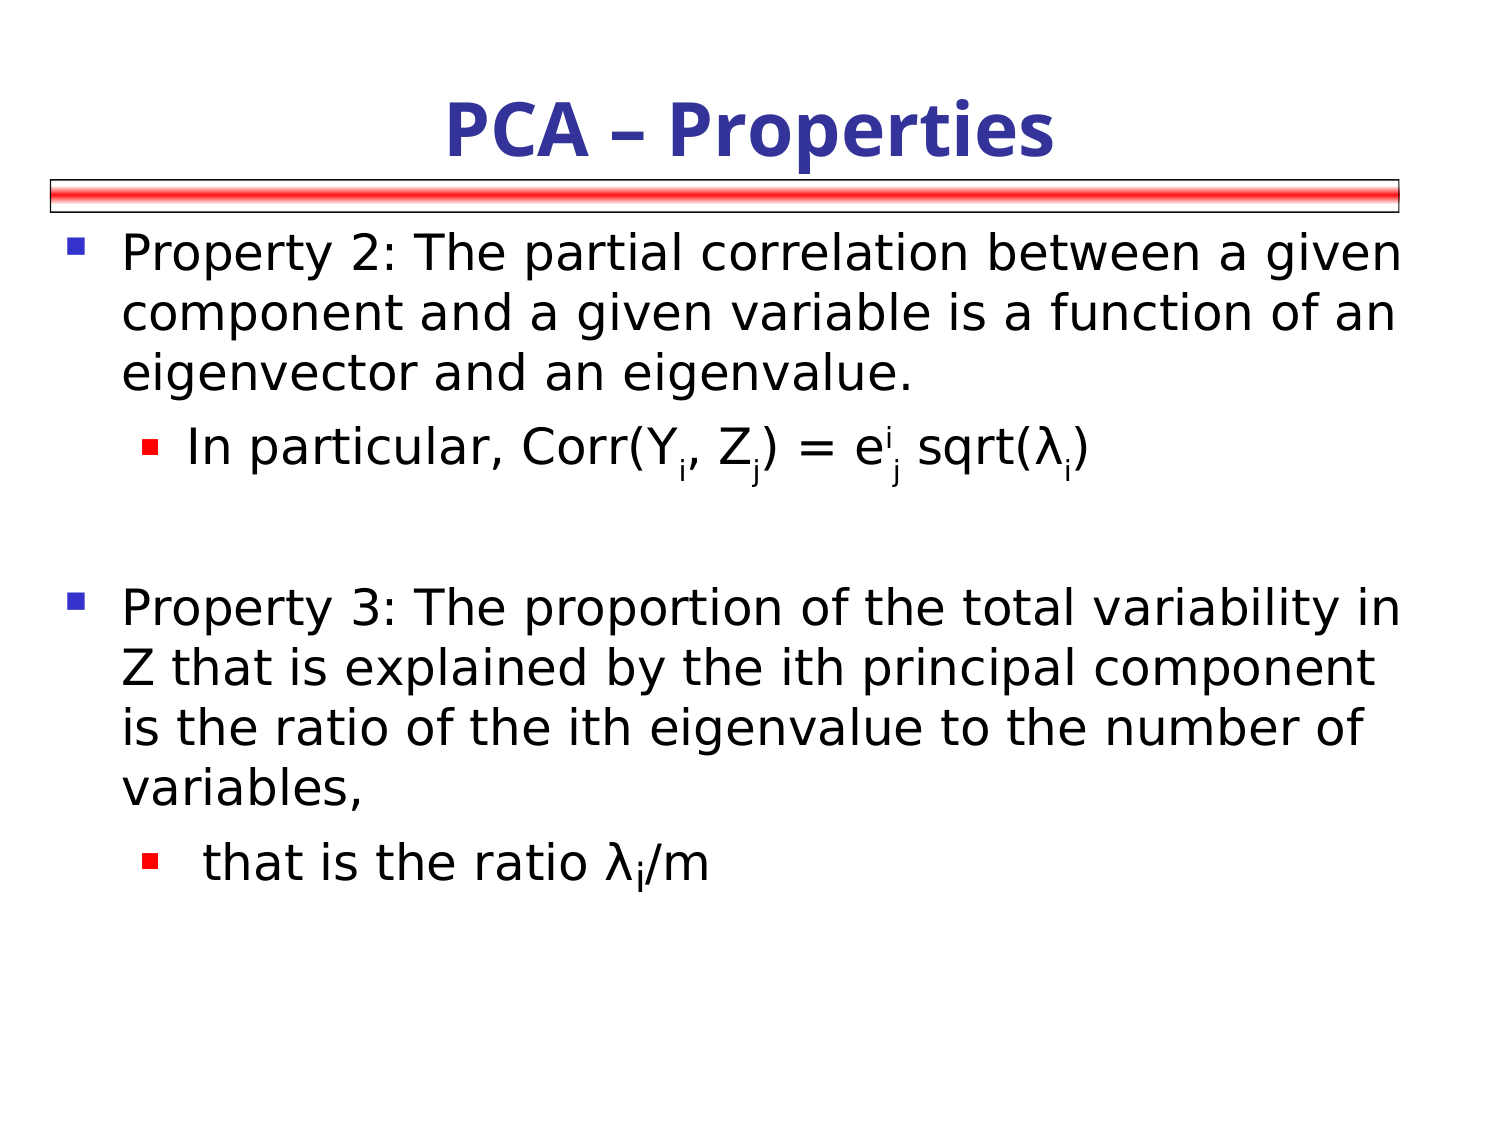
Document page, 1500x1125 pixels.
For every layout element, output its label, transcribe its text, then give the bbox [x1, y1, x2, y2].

title PCA – Properties [0, 74, 1500, 180]
list Property 2: The partial correlation between a given component and a given variable is a function of an eigenvector and an eigenvalue. In particular, Corr(Yi, Zj) = eij sqrt(λi) Property 3: The proportion of the total variability in Z that is explained by the ith principal component is the ratio of the ith eigenvalue to the number of variables, that is the ratio λi/m [49, 212, 1425, 1081]
